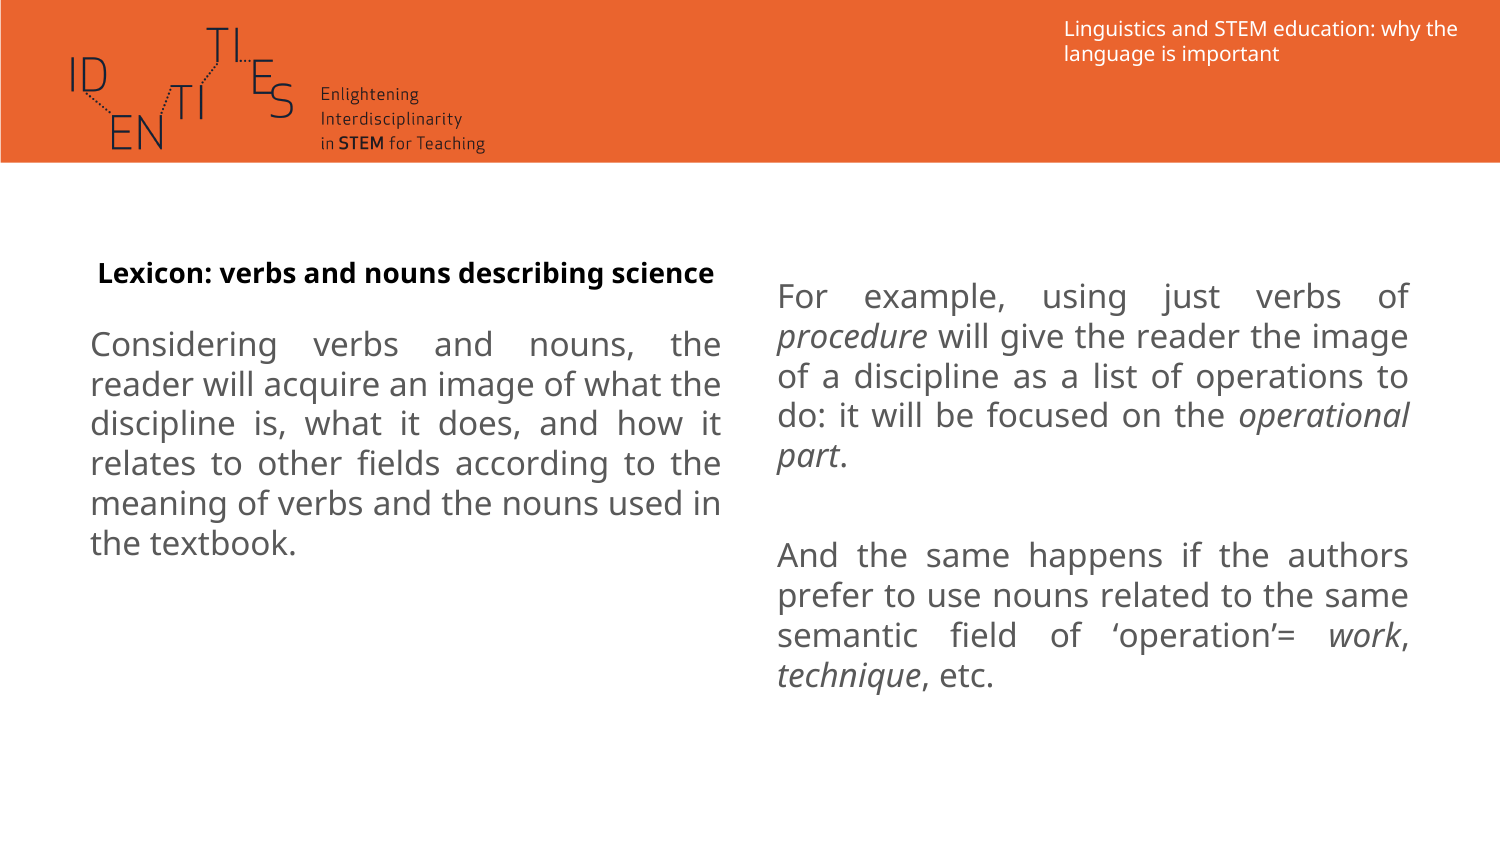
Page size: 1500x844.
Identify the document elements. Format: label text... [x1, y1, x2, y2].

list For example, using just verbs of procedure will give the reader the image of a discipline as a list of operations to do: it will be focused on the operational part. And the same happens if the authors prefer to use nouns related to the same semantic field of ‘operation’= work, technique, etc. [761, 267, 1426, 754]
text_box Linguistics and STEM education: why the language is important [1048, 7, 1500, 155]
picture [71, 24, 485, 157]
list Considering verbs and nouns, the reader will acquire an image of what the discipline is, what it does, and how it relates to other fields according to the meaning of verbs and the nouns used in the textbook. [75, 315, 738, 802]
list Lexicon: verbs and nouns describing science [75, 217, 738, 297]
text_box [0, 0, 1500, 163]
